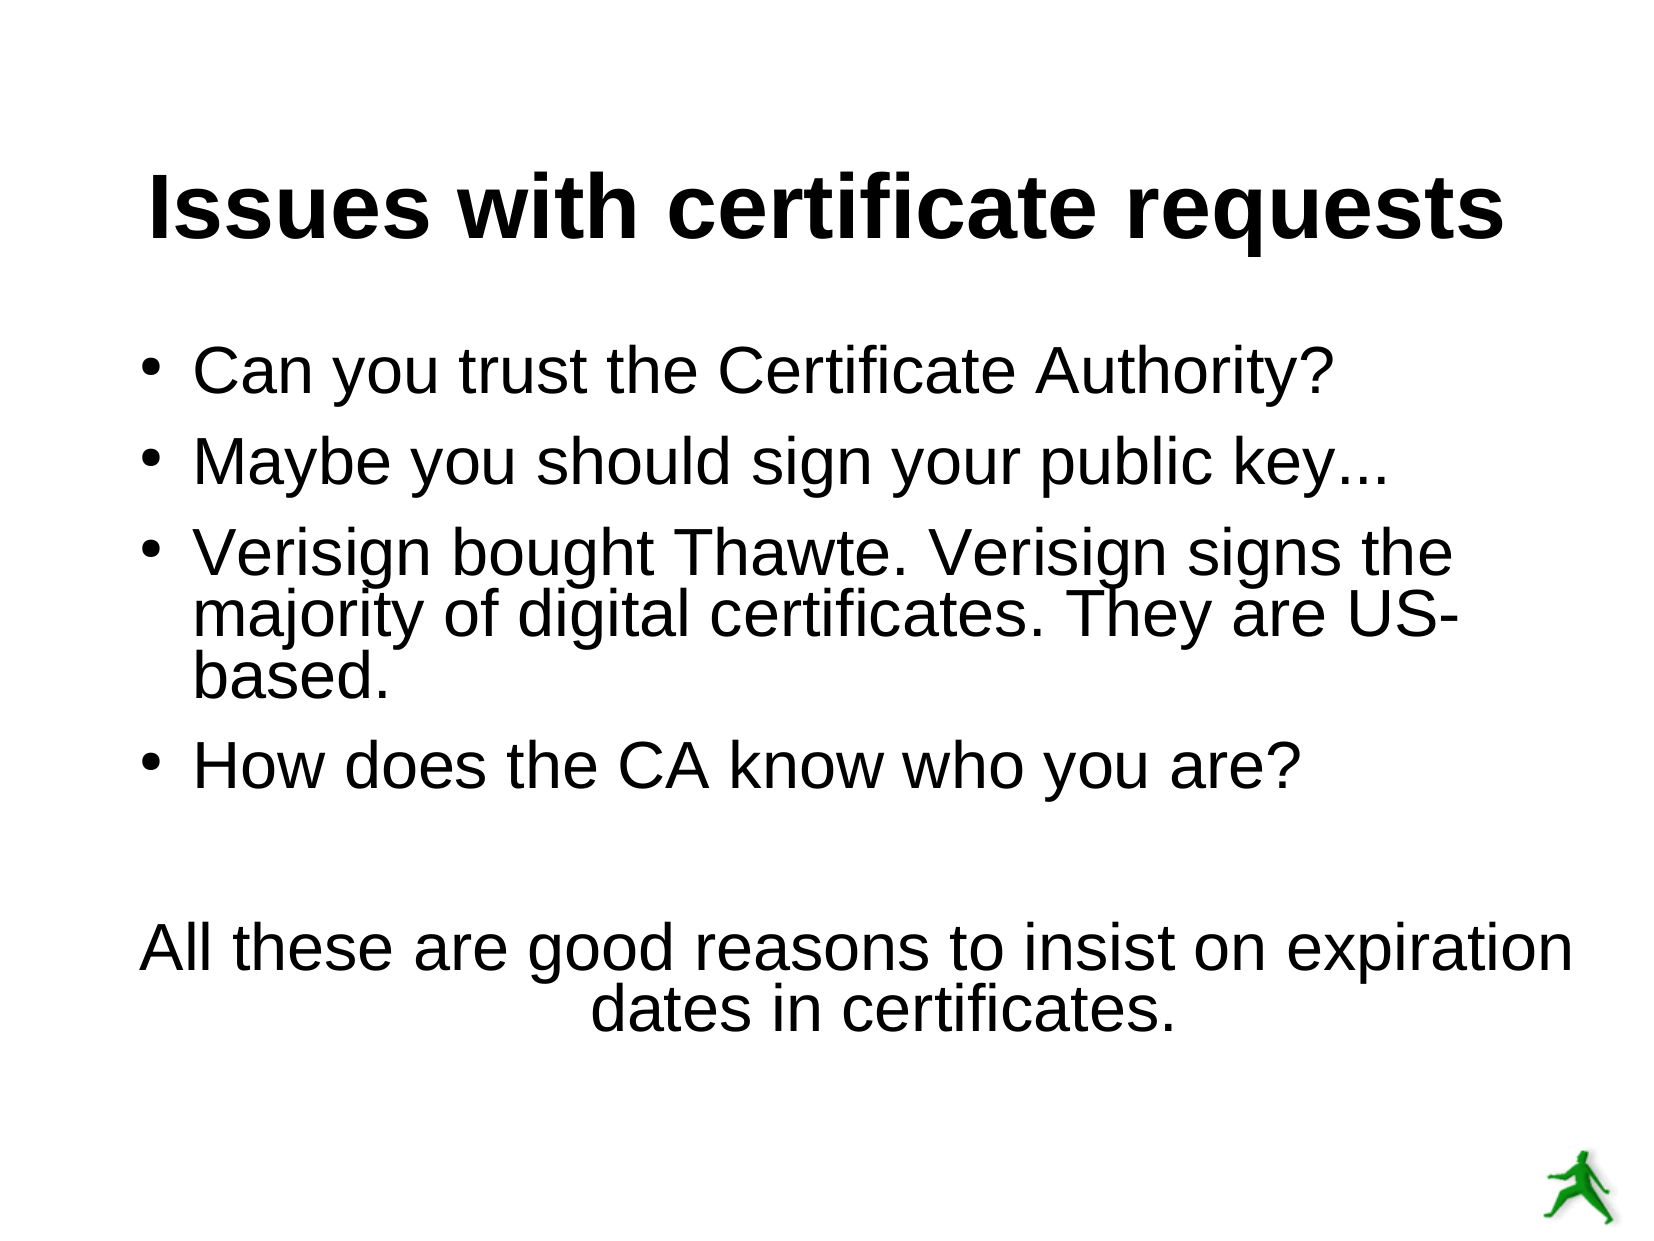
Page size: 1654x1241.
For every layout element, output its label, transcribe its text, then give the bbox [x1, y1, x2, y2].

list Can you trust the Certificate Authority? Maybe you should sign your public key... Verisign bought Thawte. Verisign signs the majority of digital certificates. They are US-based. How does the CA know who you are? All these are good reasons to insist on expiration dates in certificates. [121, 344, 1577, 1199]
title Issues with certificate requests [121, 102, 1534, 311]
picture [1541, 1135, 1634, 1227]
